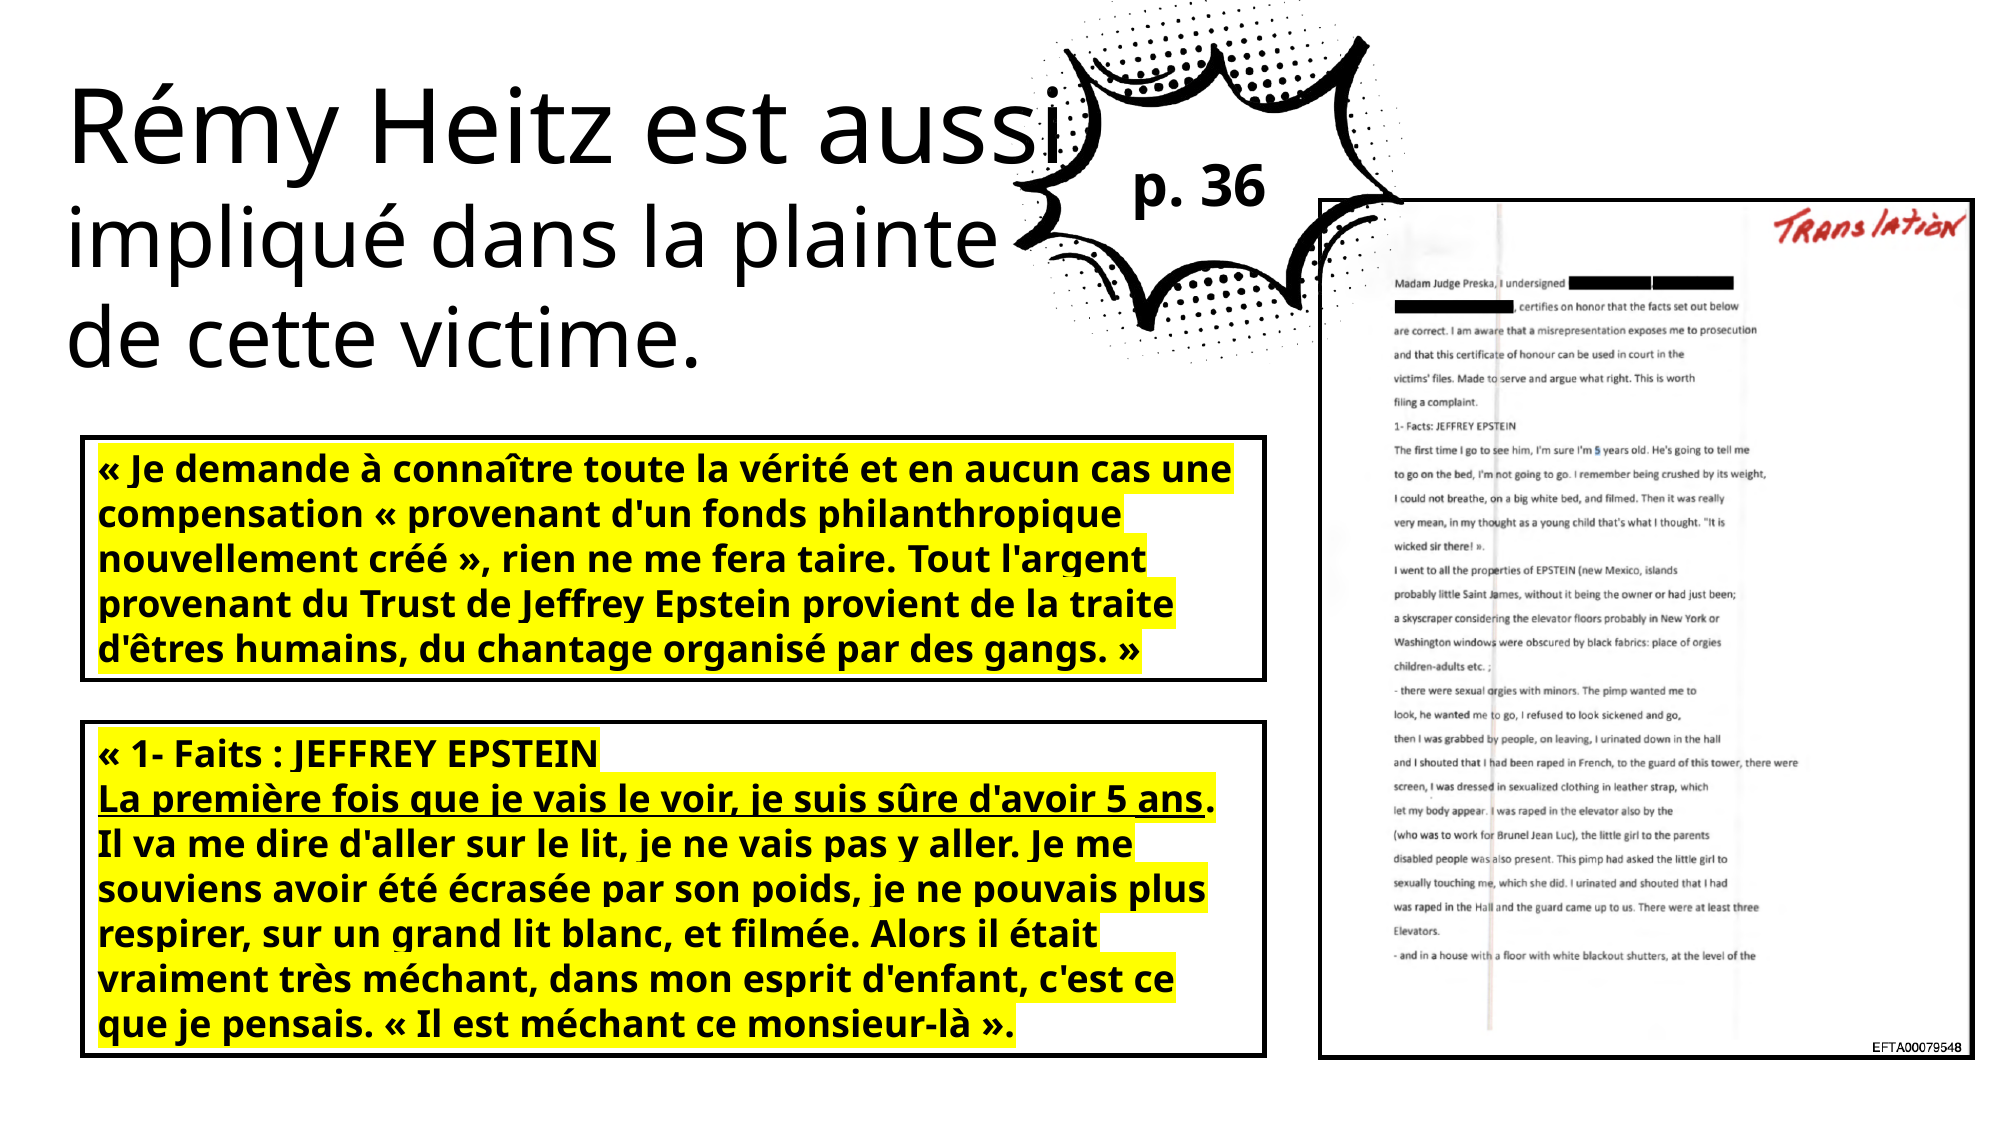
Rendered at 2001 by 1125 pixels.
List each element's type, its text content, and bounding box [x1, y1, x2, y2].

text_box p. 36 [1116, 140, 1288, 227]
picture [999, 0, 1405, 364]
text_box « 1- Faits : JEFFREY EPSTEIN La première fois que je vais le voir, je suis sûre d'avoir 5 ans. Il va me dire d'aller sur le lit, je ne vais pas y aller. Je me souviens avoir été écrasée par son poids, je ne pouvais plus respirer, sur un grand lit blanc, et filmée. Alors il était vraiment très méchant, dans mon esprit d'enfant, c'est ce que je pensais. « Il est méchant ce monsieur-là ». [82, 722, 1265, 1056]
picture [1322, 396, 1971, 1056]
text_box Rémy Heitz est aussi impliqué dans la plainte de cette victime. [50, 52, 1971, 396]
text_box « Je demande à connaître toute la vérité et en aucun cas une compensation « provenant d'un fonds philanthropique nouvellement créé », rien ne me fera taire. Tout l'argent provenant du Trust de Jeffrey Epstein provient de la traite d'êtres humains, du chantage organisé par des gangs. » [82, 437, 1265, 680]
